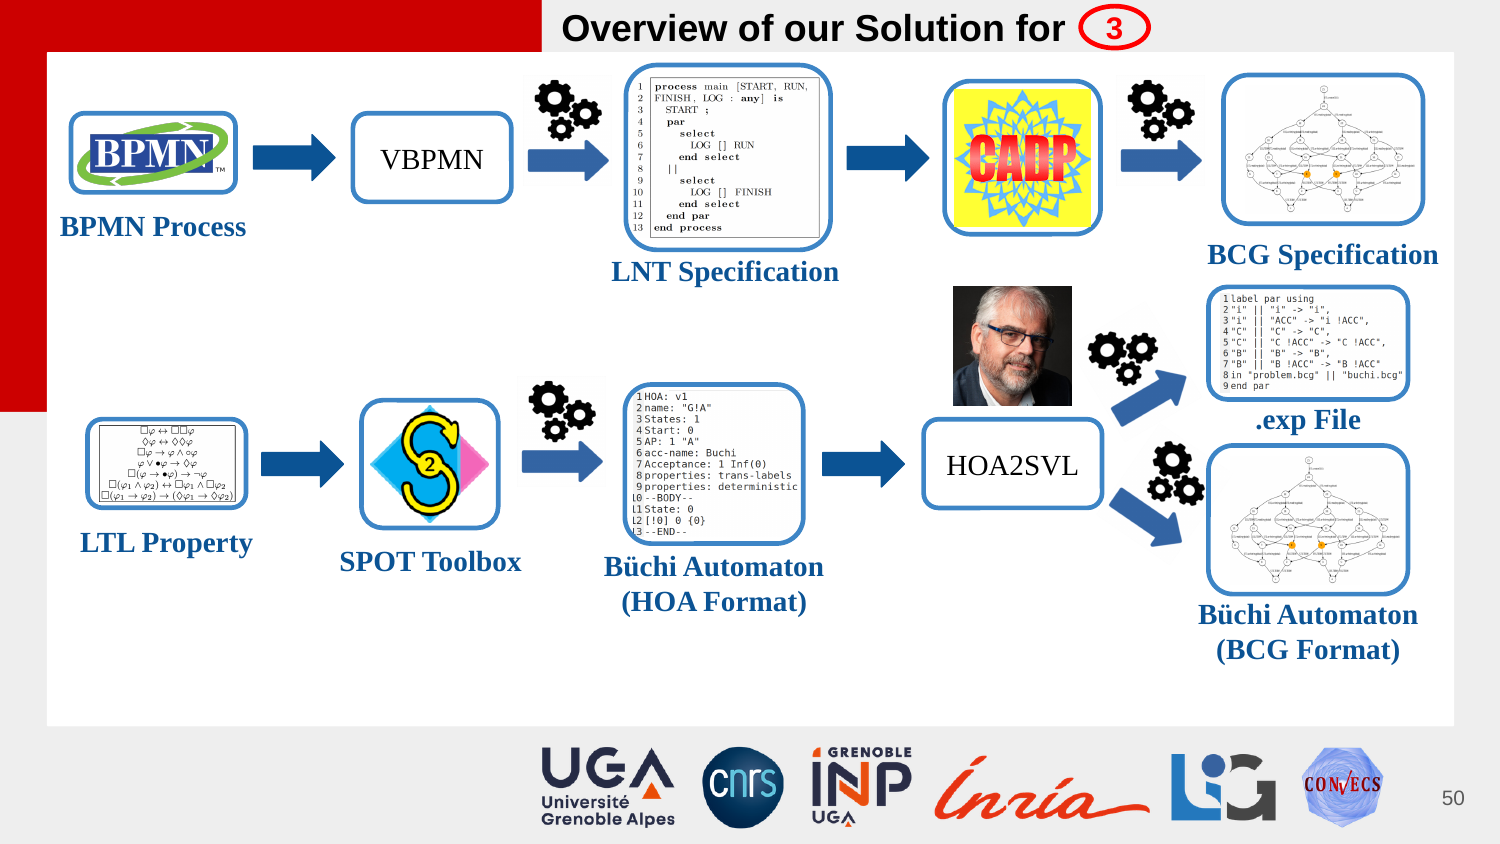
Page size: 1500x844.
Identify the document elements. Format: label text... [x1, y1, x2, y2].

text_box LTL Property [26, 513, 308, 569]
text_box Büchi Automaton (HOA Format) [573, 555, 855, 610]
text_box BPMN Process [12, 197, 294, 252]
text_box LNT Specification [588, 248, 863, 291]
text_box [847, 135, 929, 181]
slide_number <numéro> [1389, 764, 1480, 830]
text_box Overview of our Solution for [546, 0, 1441, 55]
text_box VBPMN [352, 113, 512, 202]
text_box Büchi Automaton (BCG Format) [1167, 603, 1449, 658]
text_box 3 [1080, 6, 1149, 49]
text_box BCG Specification [1182, 225, 1464, 281]
picture [0, 0, 1500, 844]
text_box [261, 441, 344, 487]
text_box SPOT Toolbox [290, 532, 572, 588]
text_box [253, 134, 335, 181]
text_box [822, 441, 905, 487]
text_box HOA2SVL [923, 419, 1103, 508]
text_box .exp File [1167, 391, 1449, 446]
